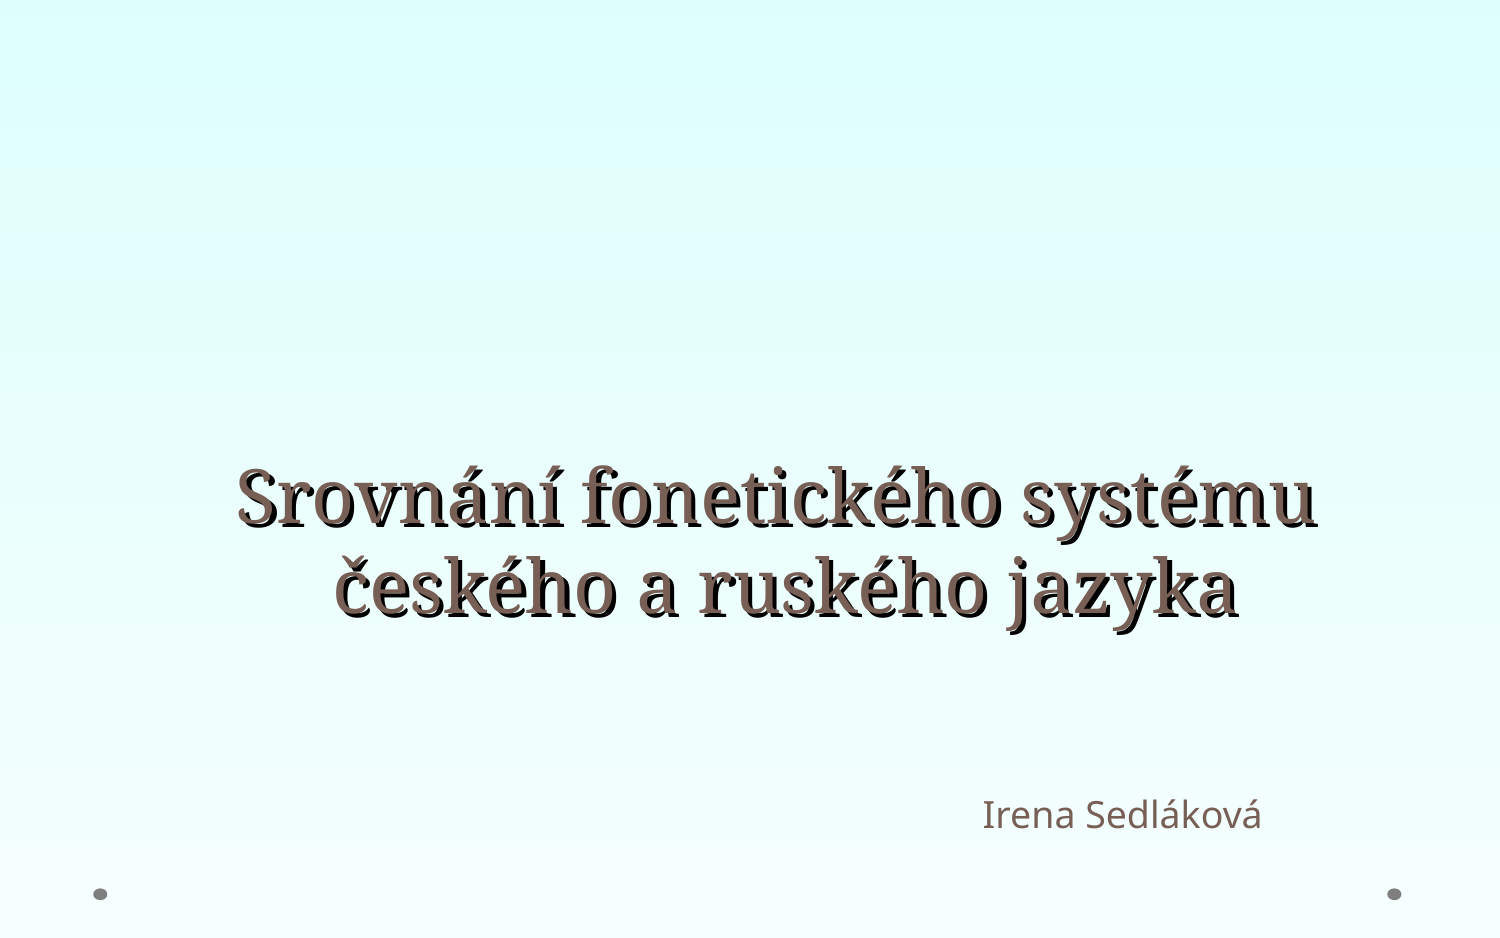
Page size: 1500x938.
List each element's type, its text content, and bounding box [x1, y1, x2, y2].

subtitle Irena Sedláková [856, 783, 1390, 863]
title Srovnání fonetického systému českého a ruského jazyka [183, 124, 1390, 637]
